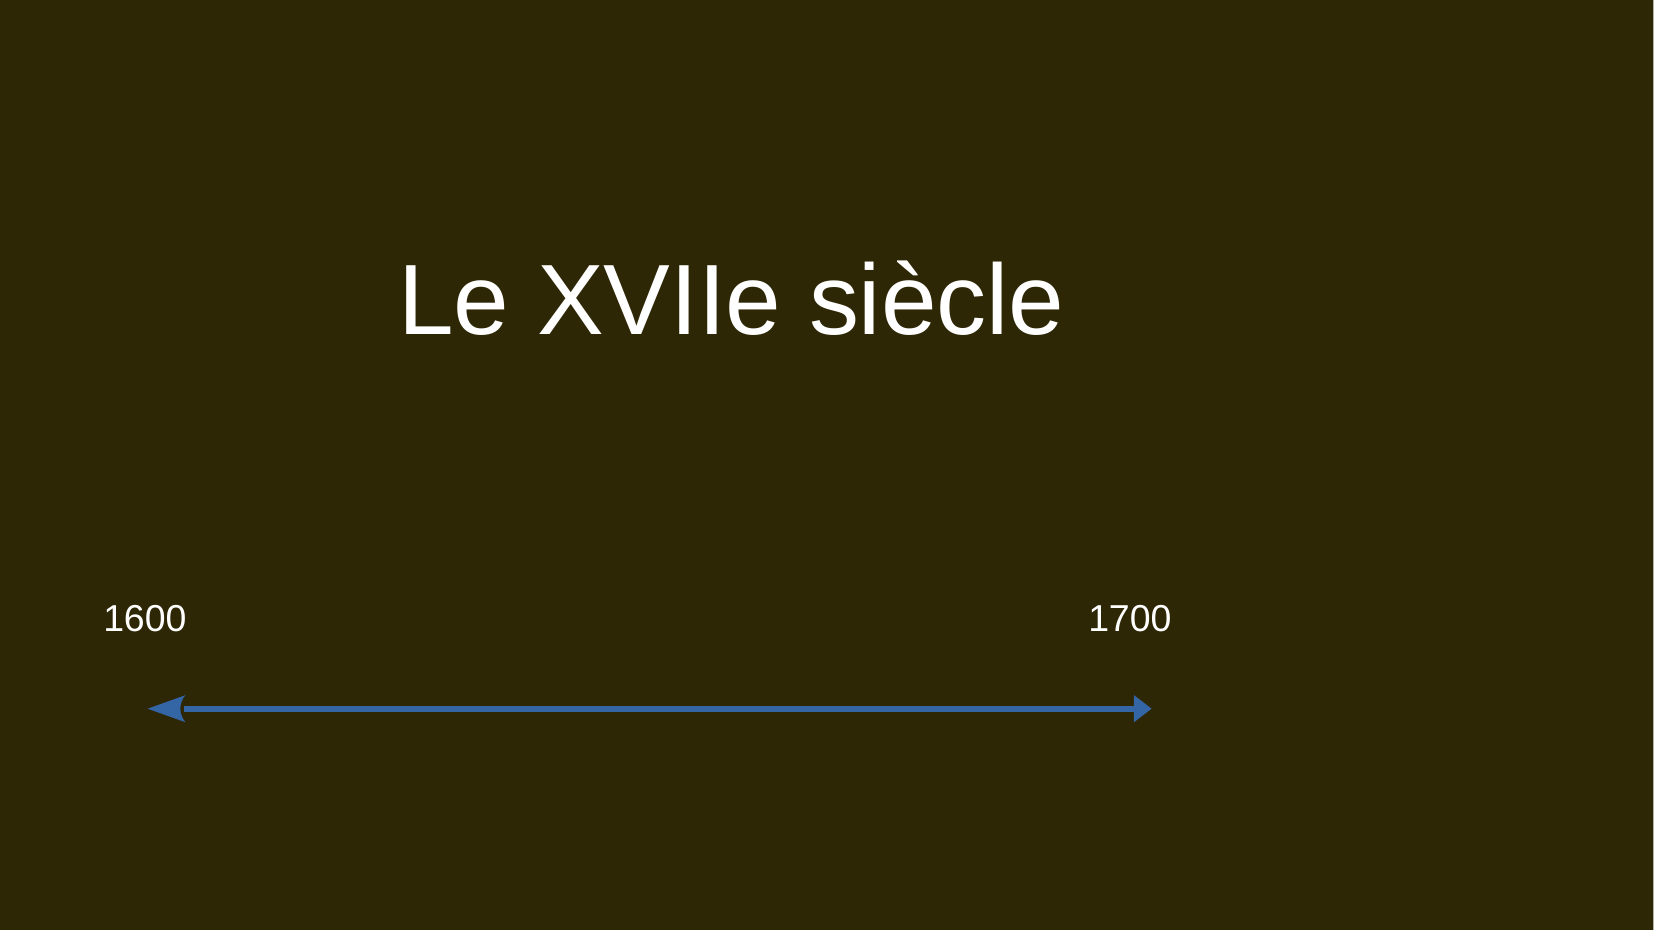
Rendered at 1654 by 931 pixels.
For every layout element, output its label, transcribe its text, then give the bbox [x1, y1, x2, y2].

text_box 1600 [88, 590, 384, 690]
text_box Le XVIIe siècle [383, 236, 1123, 414]
text_box 1700 [1062, 590, 1241, 690]
